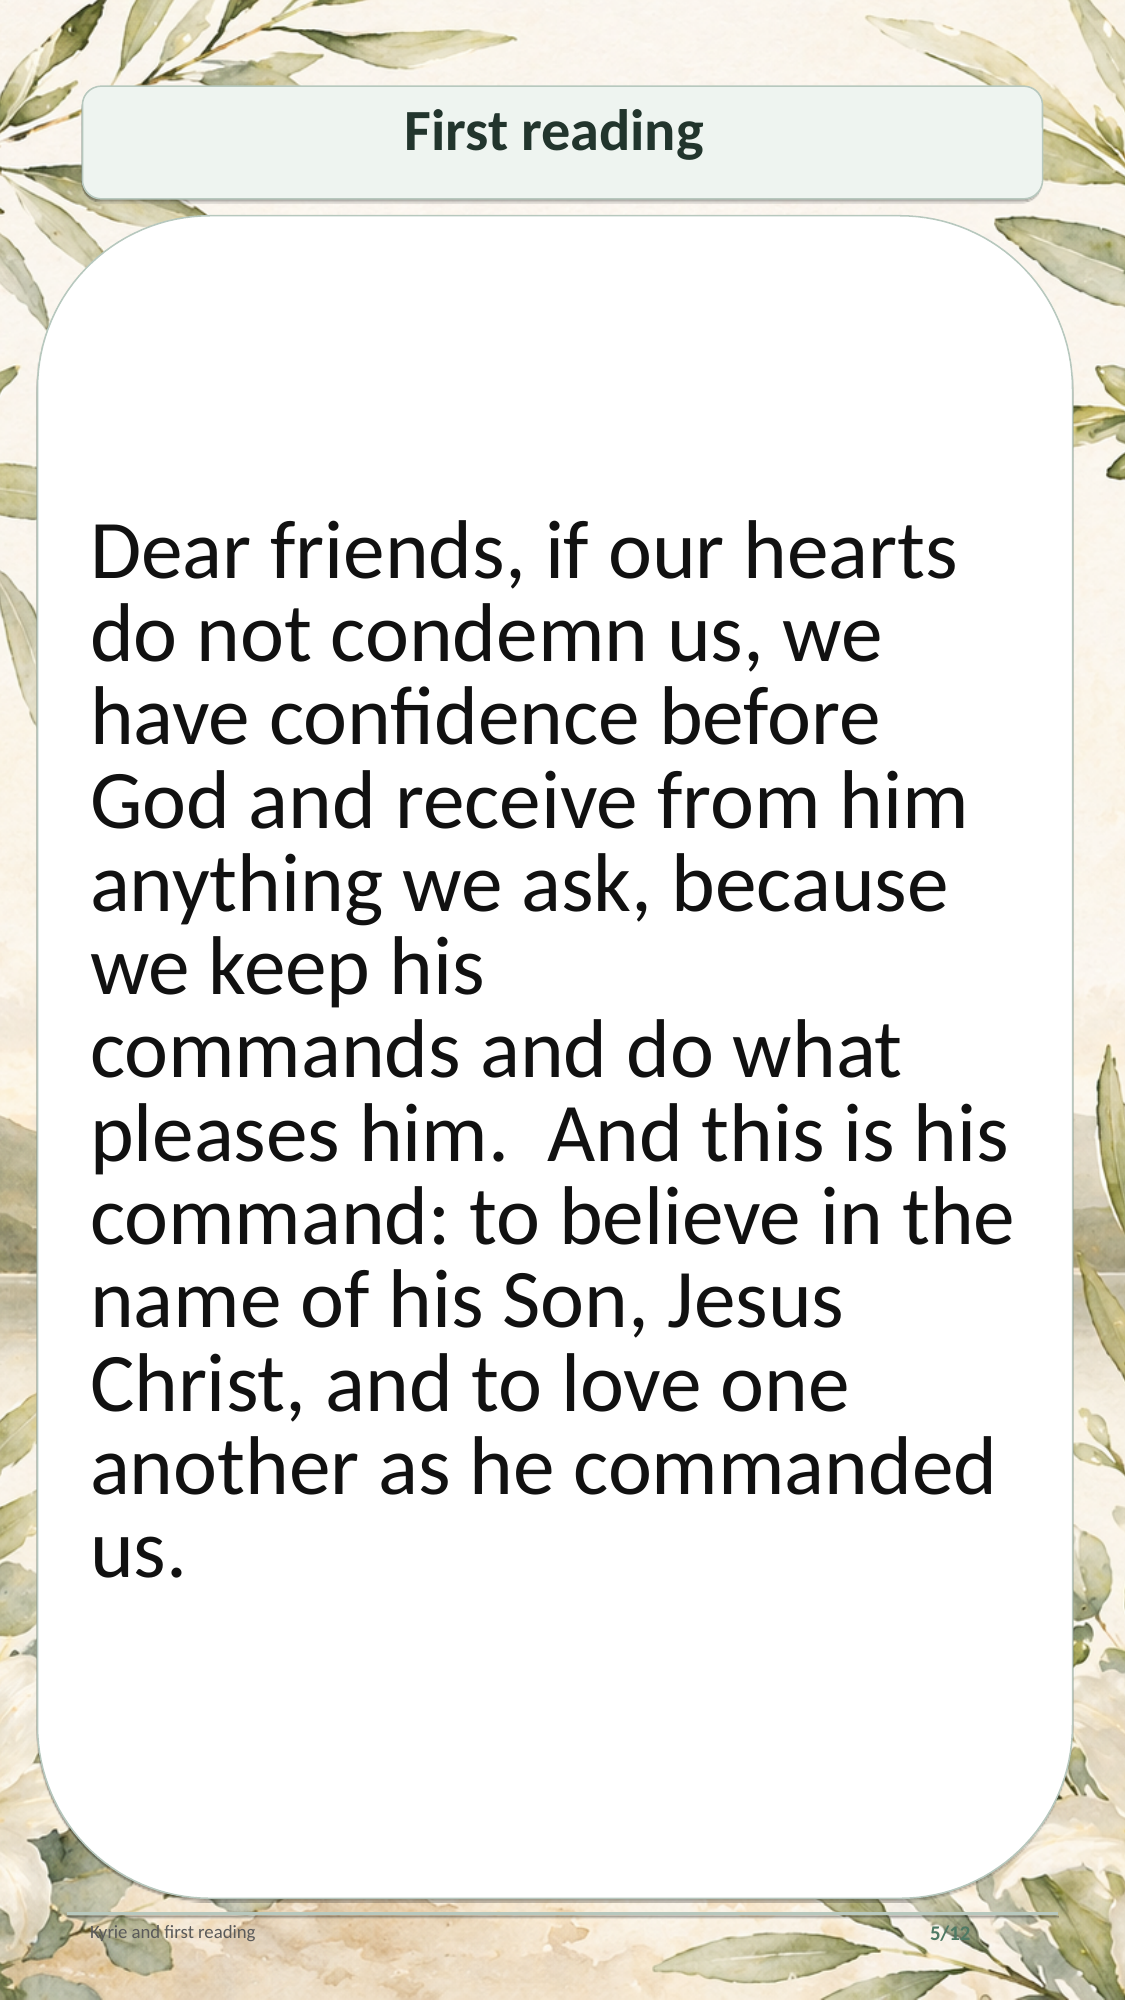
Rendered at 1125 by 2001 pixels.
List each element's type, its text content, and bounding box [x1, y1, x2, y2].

text_box [37, 215, 1073, 1899]
text_box Kyrie and first reading [75, 1916, 736, 1955]
text_box Dear friends, if our hearts do not condemn us, we have confidence before God and receive from him anything we ask, because we keep his commands and do what pleases him. And this is his command: to believe in the name of his Son, Jesus Christ, and to love one another as he commanded us. [75, 334, 1036, 1780]
text_box 5/12 [915, 1916, 1036, 1958]
text_box First reading [263, 98, 832, 185]
text_box [82, 86, 1043, 199]
picture [0, 0, 1125, 2000]
